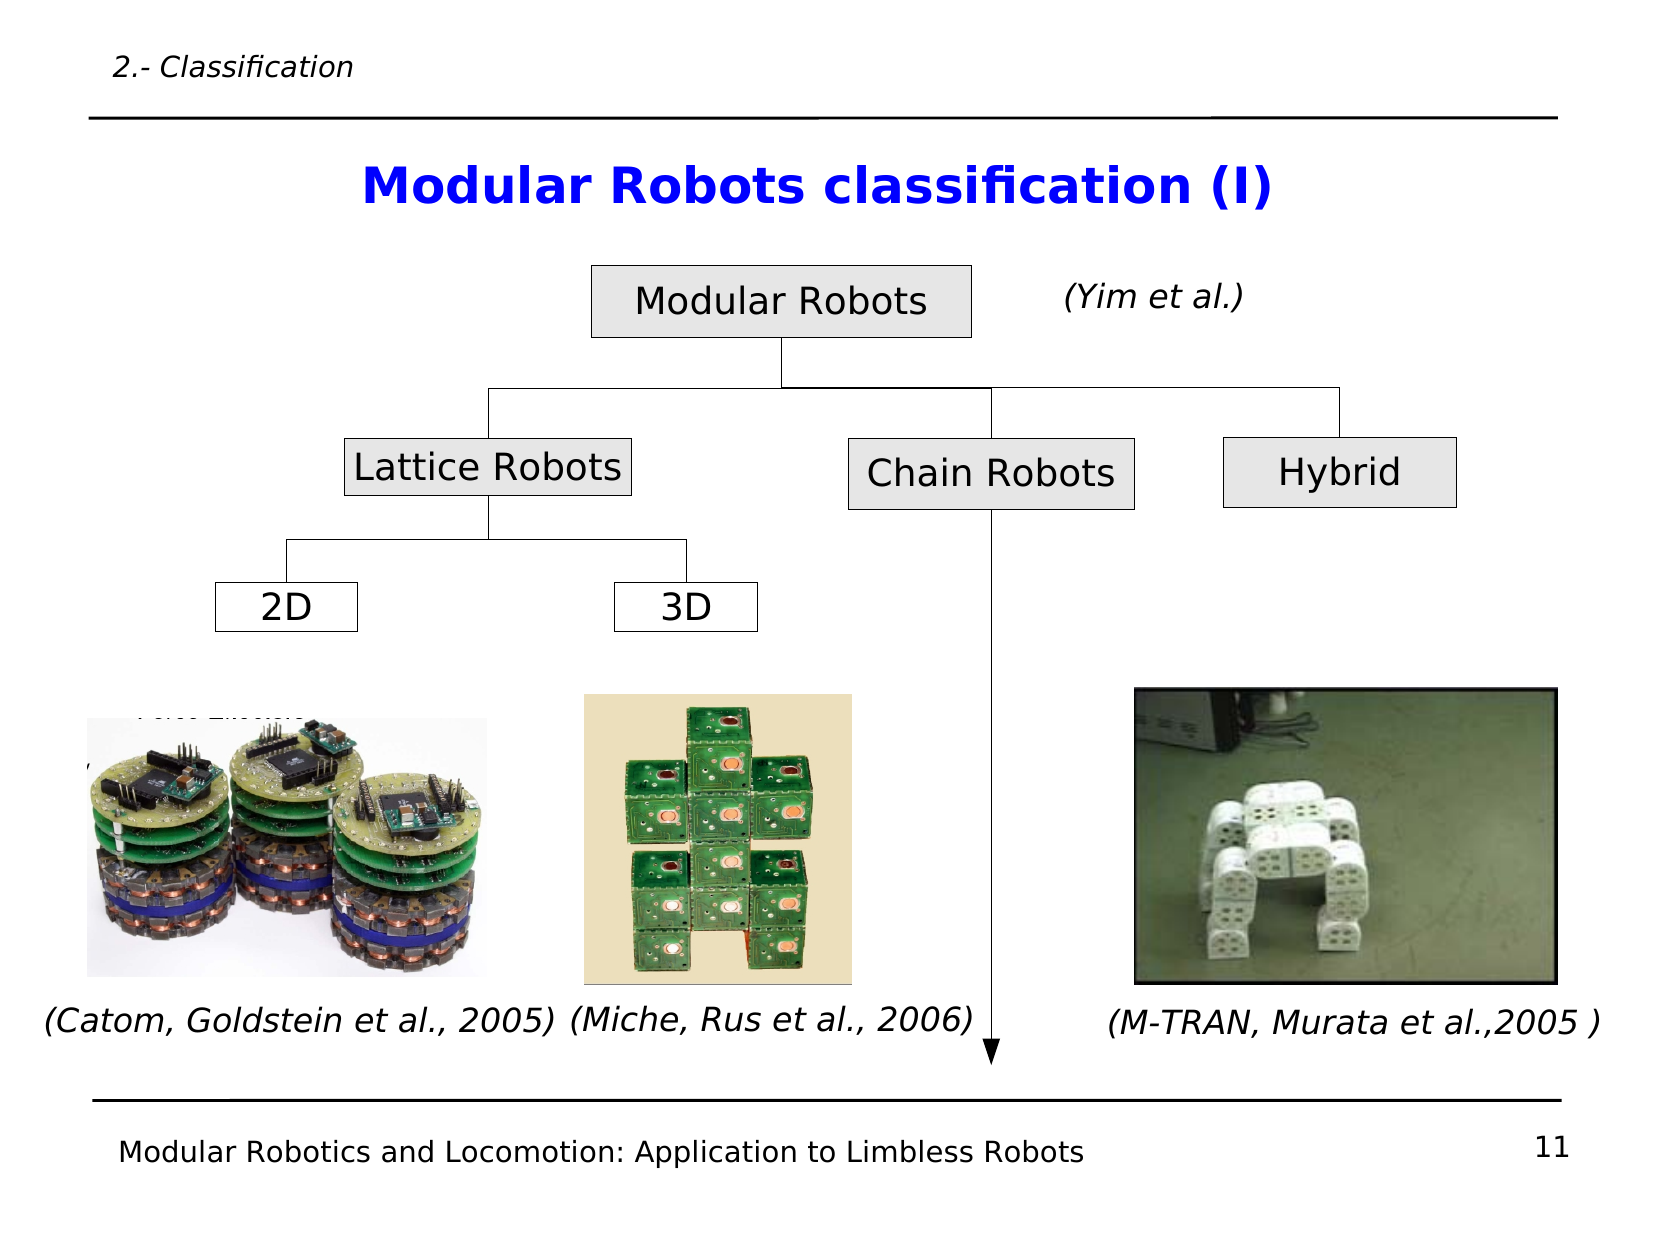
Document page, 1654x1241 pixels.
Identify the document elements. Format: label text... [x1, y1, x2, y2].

text_box (Catom, Goldstein et al., 2005) [28, 994, 563, 1048]
text_box 2D [215, 582, 358, 632]
picture [584, 694, 852, 985]
picture [87, 718, 487, 978]
text_box 2.- Classification [97, 42, 370, 93]
text_box 3D [614, 582, 758, 632]
picture [1134, 687, 1558, 985]
text_box (M-TRAN, Murata et al.,2005 ) [1092, 996, 1609, 1050]
text_box Chain Robots [848, 438, 1135, 510]
text_box Lattice Robots [344, 438, 632, 496]
text_box Modular Robots [591, 265, 972, 338]
text_box (Yim et al.) [1048, 270, 1257, 324]
text_box (Miche, Rus et al., 2006) [554, 992, 983, 1047]
text_box Hybrid [1223, 437, 1457, 508]
text_box Modular Robotics and Locomotion: Application to Limbless Robots [103, 1127, 1101, 1177]
text_box Modular Robots classification (I) [346, 149, 1274, 223]
